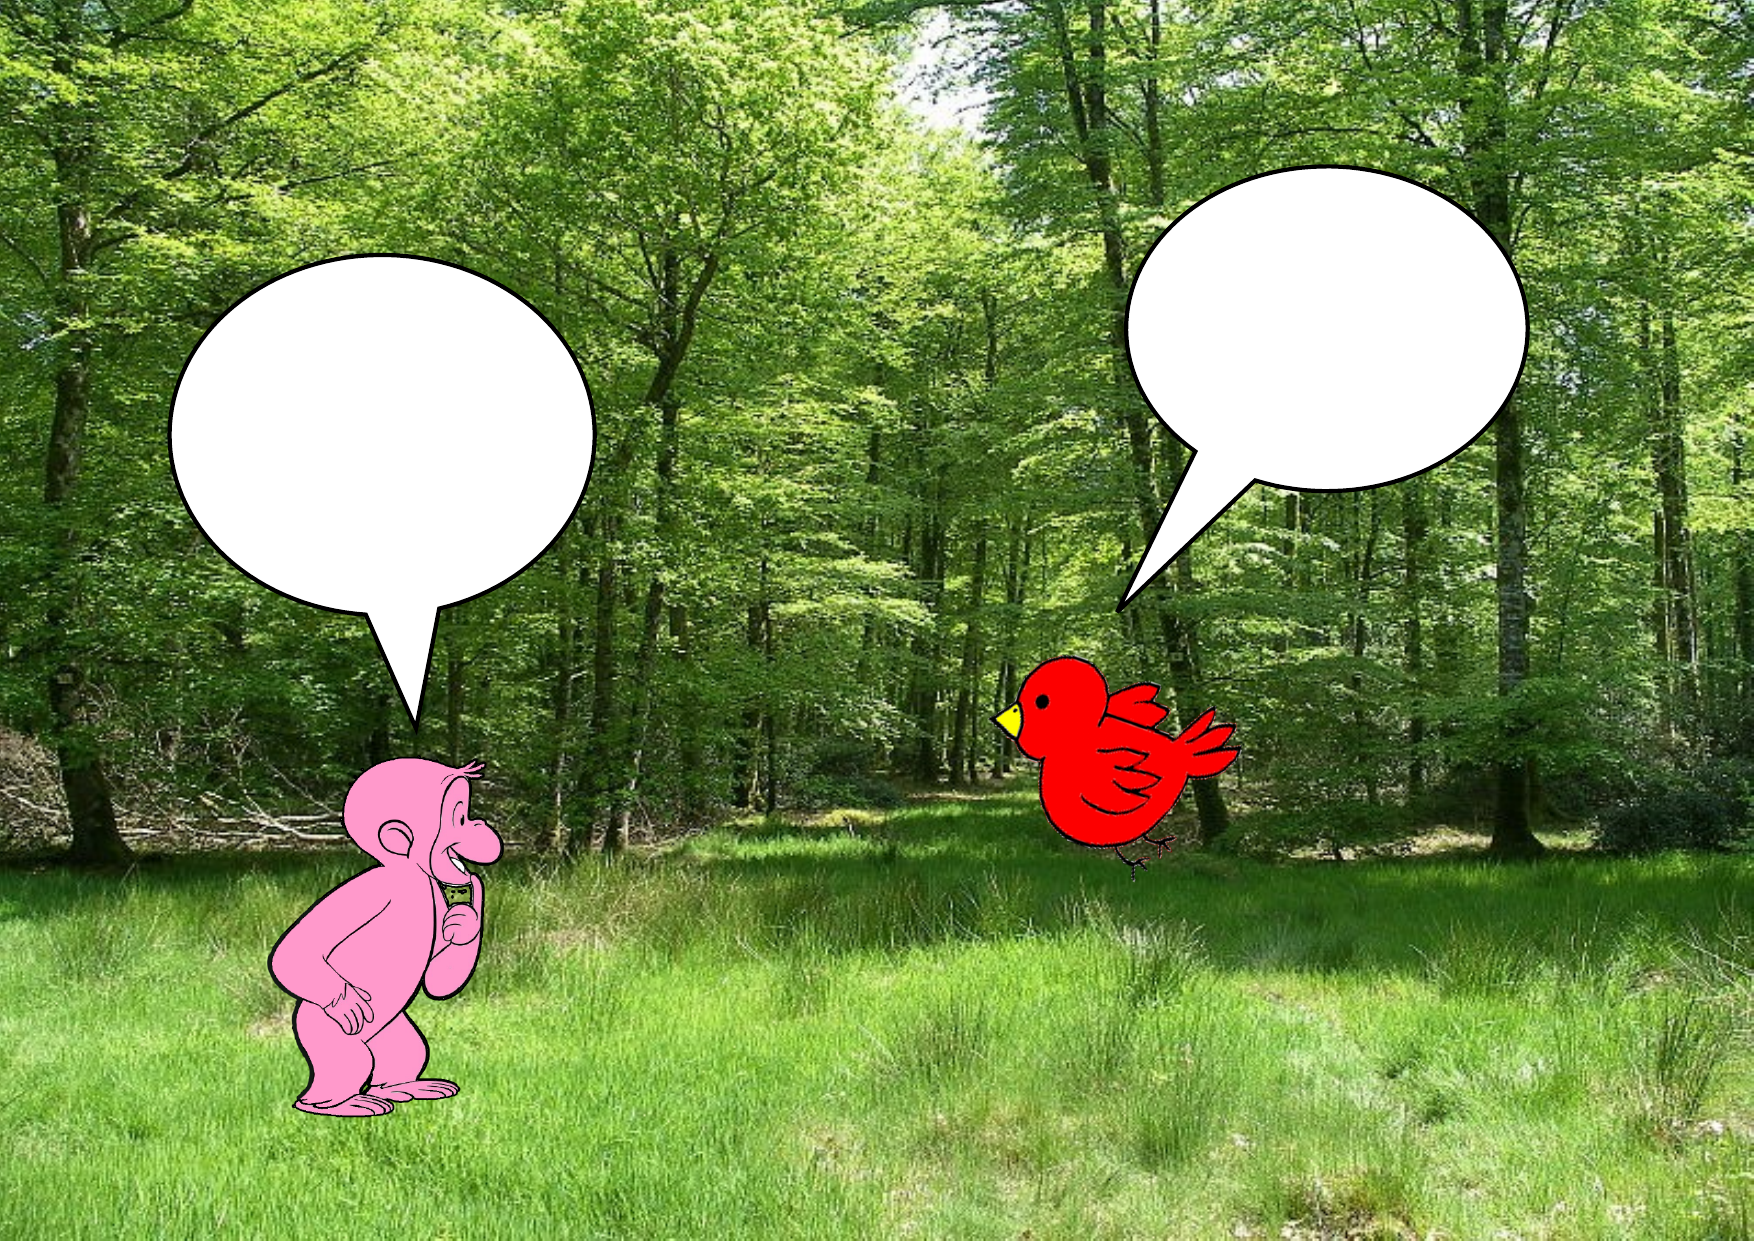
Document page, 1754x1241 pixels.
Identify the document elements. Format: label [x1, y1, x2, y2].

text_box [1117, 166, 1528, 613]
text_box [169, 255, 595, 729]
picture [0, 0, 1754, 1241]
